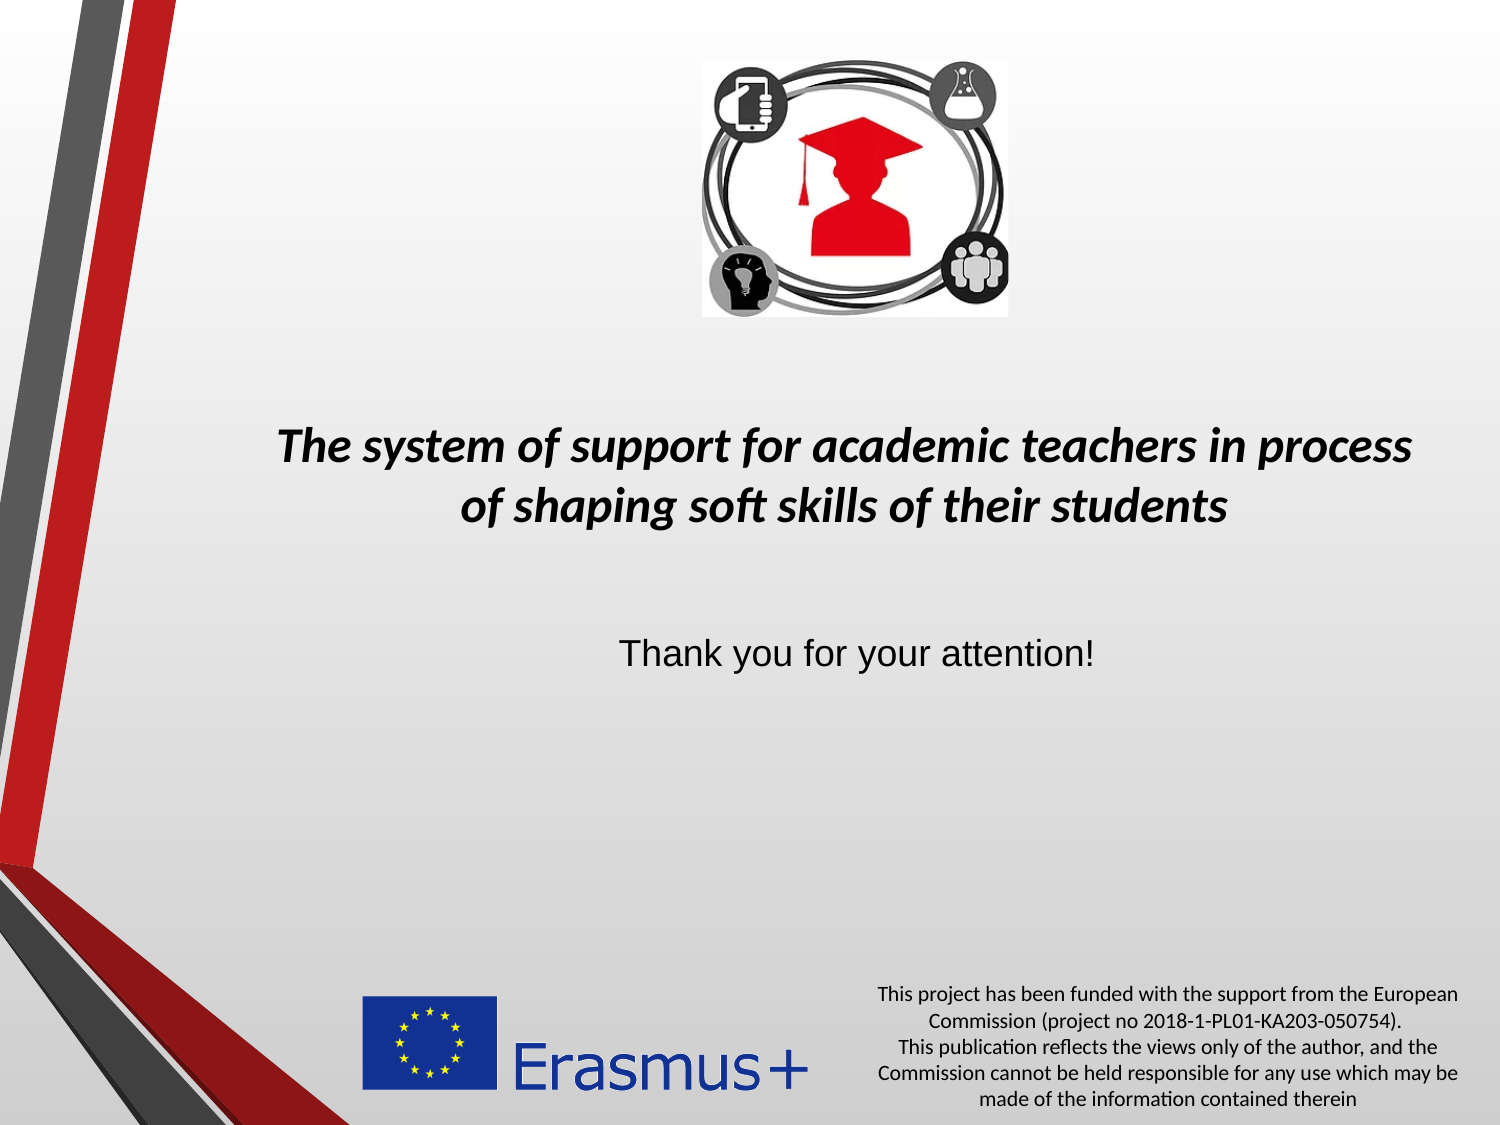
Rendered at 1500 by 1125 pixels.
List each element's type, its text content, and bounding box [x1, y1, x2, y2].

text_box This project has been funded with the support from the European Commission (project no 2018-1-PL01-KA203-050754). This publication reflects the views only of the author, and the Commission cannot be held responsible for any use which may be made of the information contained therein [856, 972, 1481, 1119]
text_box The system of support for academic teachers in process of shaping soft skills of their students [242, 405, 1447, 541]
text_box Thank you for your attention! [277, 621, 1447, 682]
picture [336, 969, 833, 1118]
chart [702, 61, 1010, 319]
picture [702, 60, 1009, 317]
